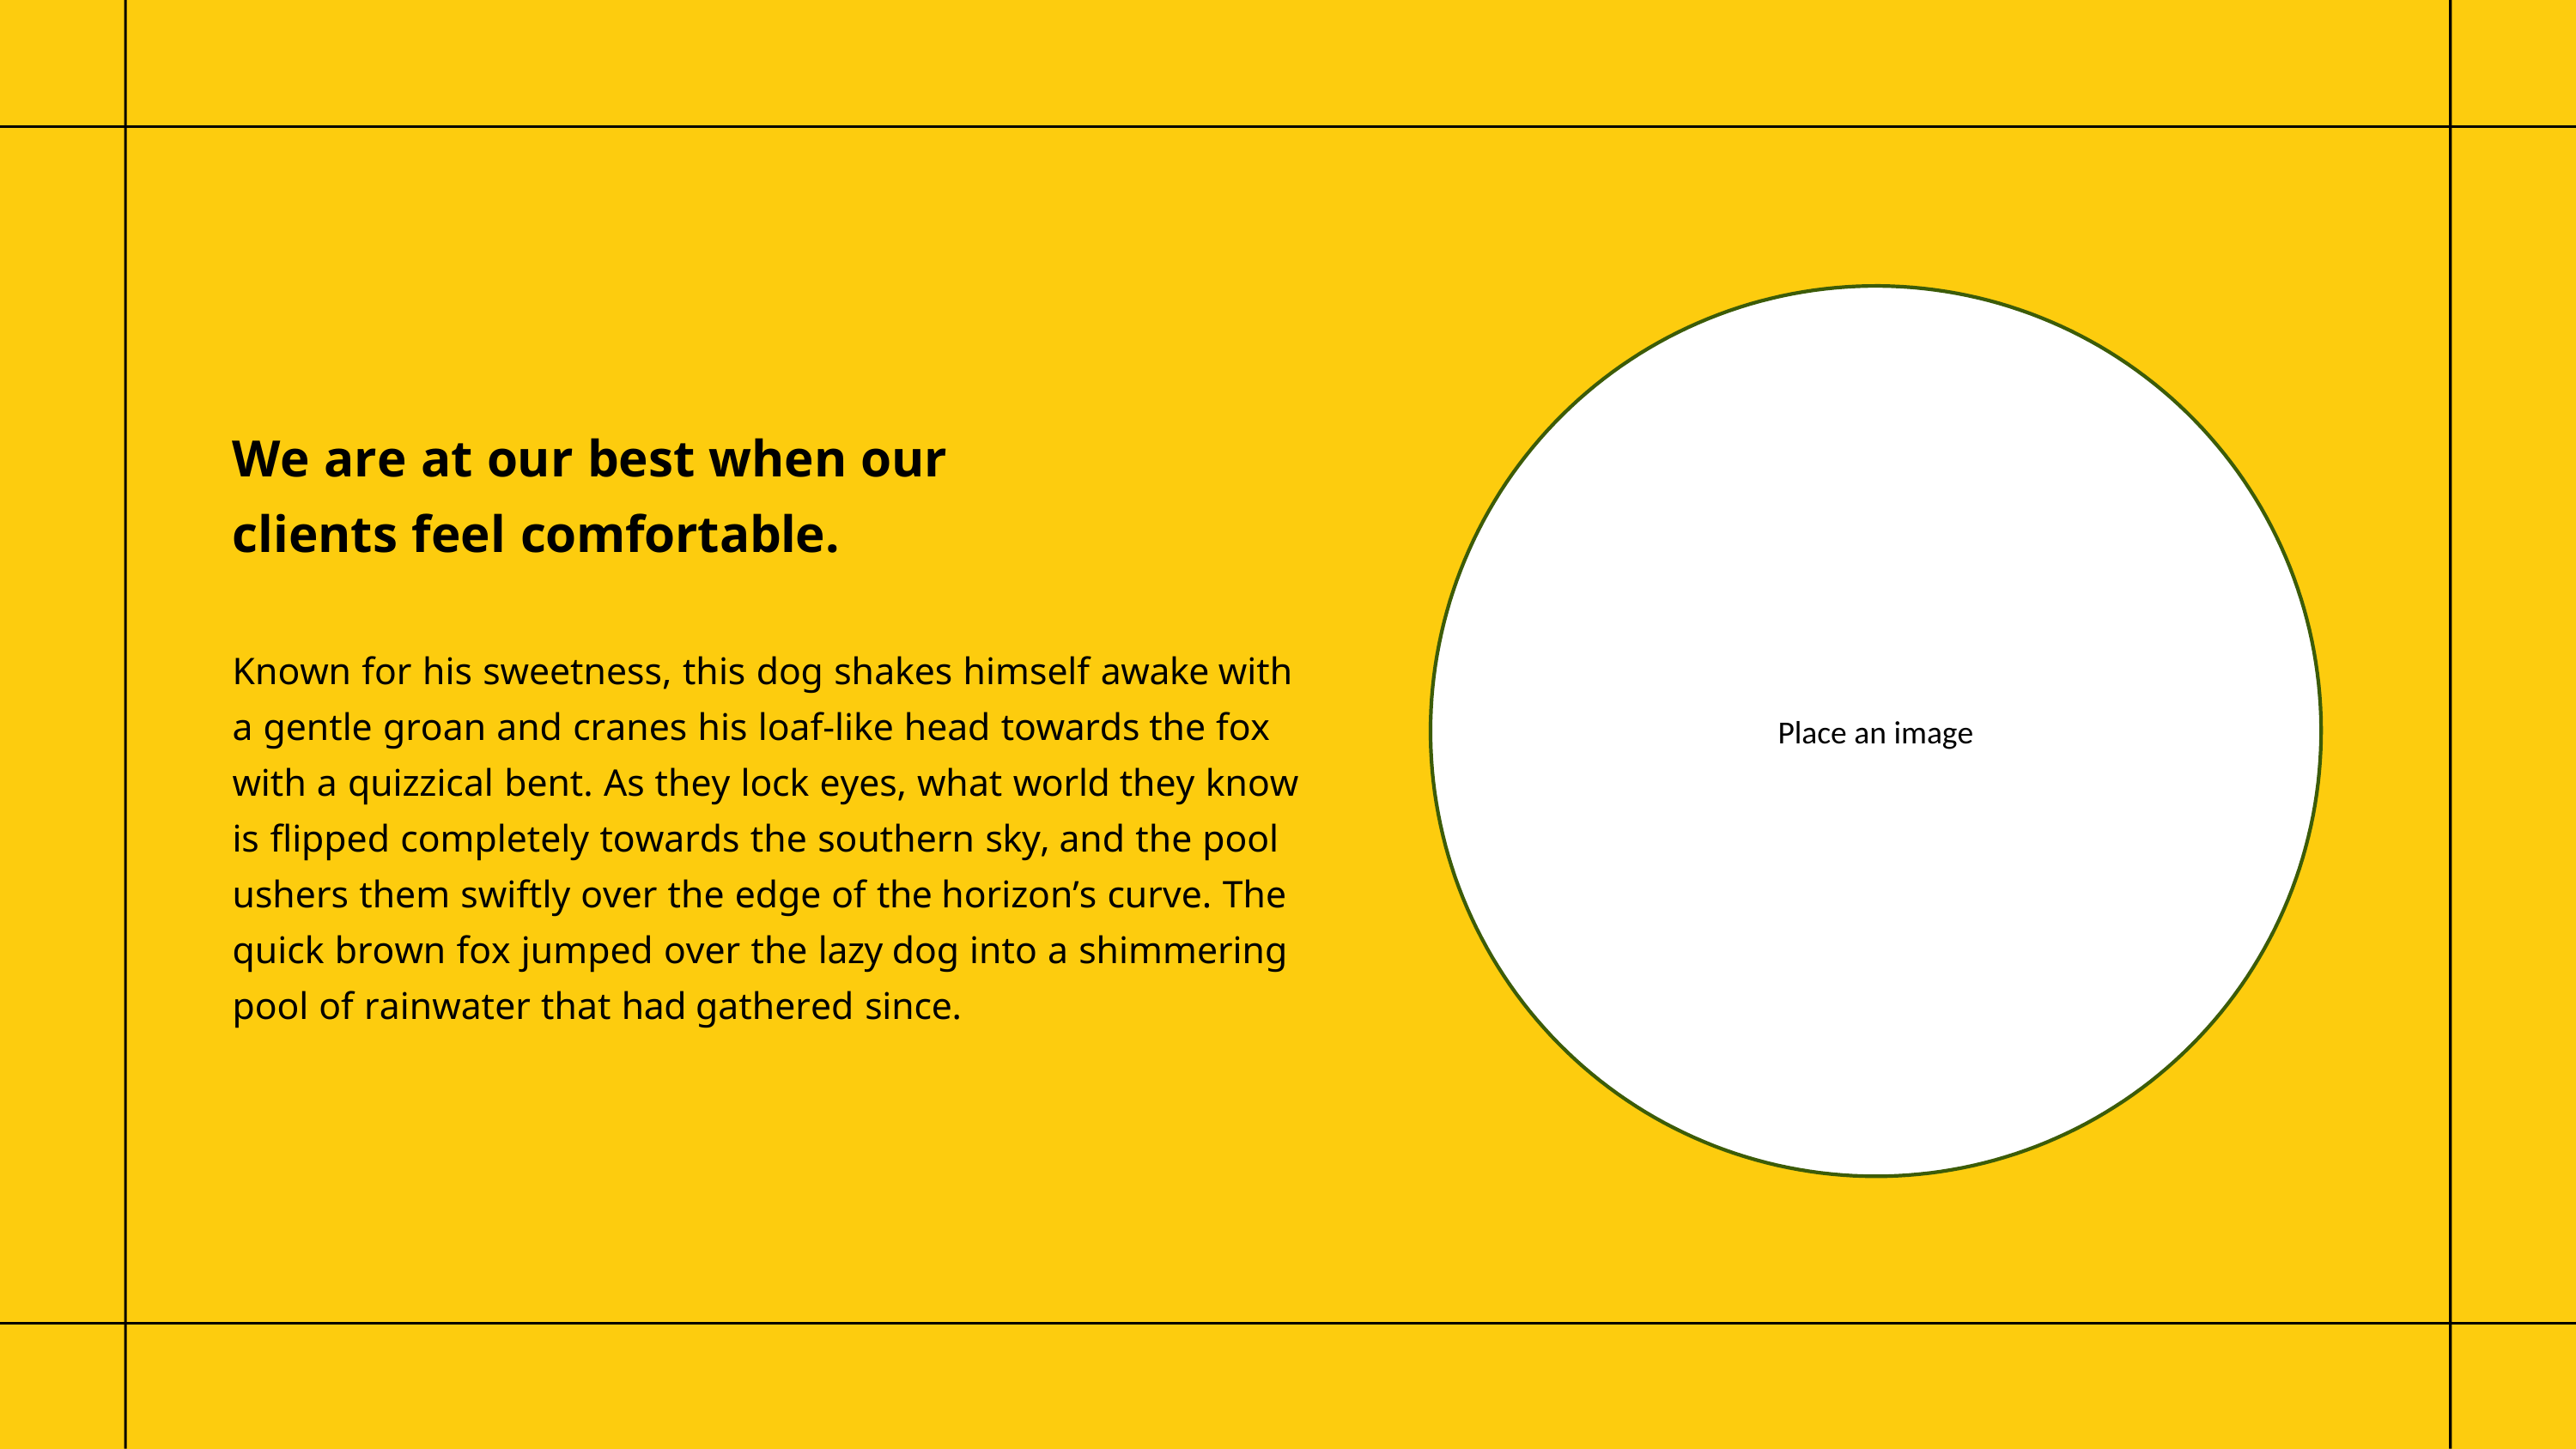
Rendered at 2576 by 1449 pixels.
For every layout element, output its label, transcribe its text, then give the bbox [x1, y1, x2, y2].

picture [1903, 286, 2316, 657]
picture [1436, 286, 1850, 658]
picture [1436, 804, 1768, 1164]
text_box Place an image [1430, 286, 2322, 1177]
text_box We are at our best when our clients feel comfortable. Known for his sweetness, this dog shakes himself awake with a gentle groan and cranes his loaf-like head towards the fox with a quizzical bent. As they lock eyes, what world they know is flipped completely towards the southern sky, and the pool ushers them swiftly over the edge of the horizon’s curve. The quick brown fox jumped over the lazy dog into a shimmering pool of rainwater that had gathered since. [230, 409, 1301, 1085]
picture [1984, 805, 2316, 1164]
